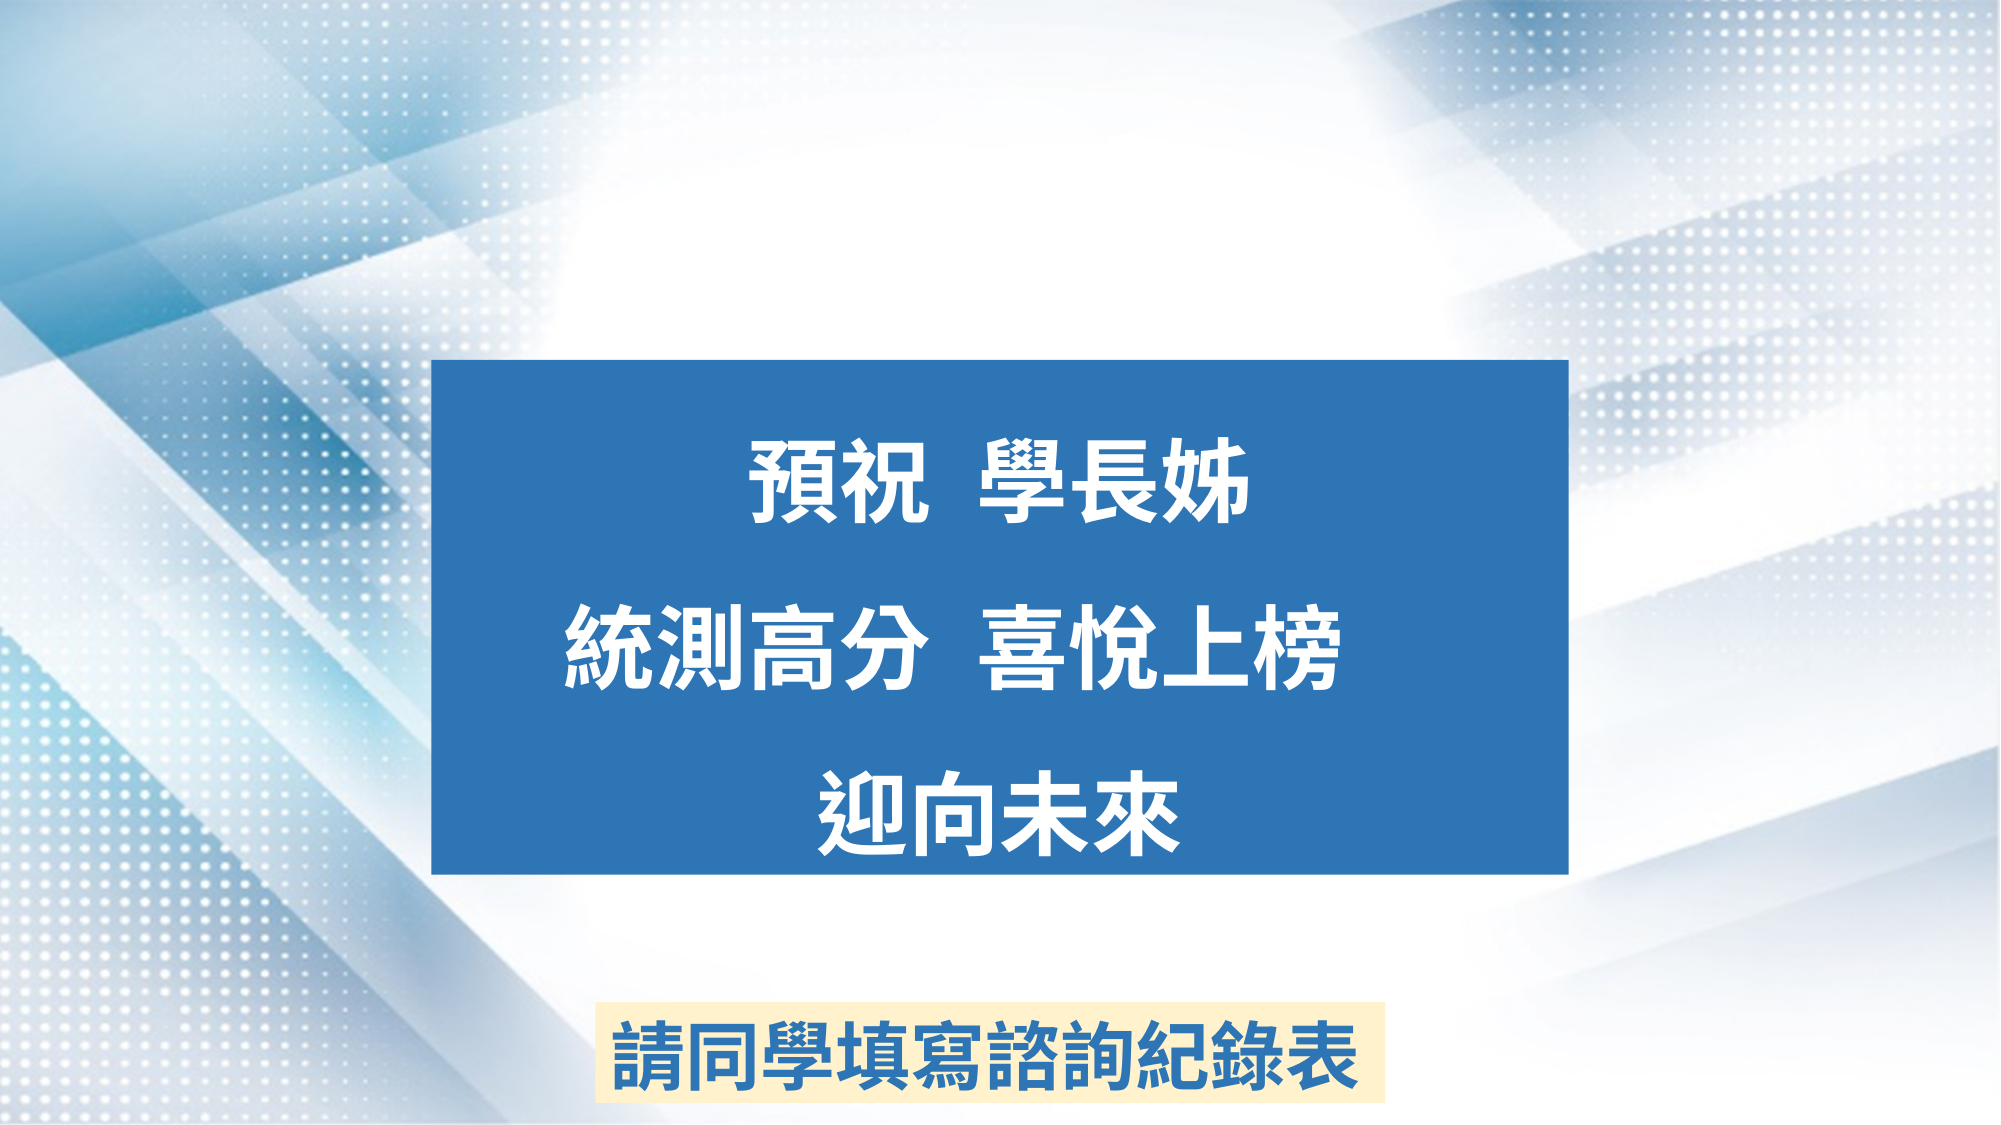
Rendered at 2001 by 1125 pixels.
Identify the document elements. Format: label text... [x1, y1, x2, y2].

picture [0, 0, 2000, 1125]
text_box 預祝 學長姊 統測高分 喜悅上榜 迎向未來 [431, 359, 1569, 875]
text_box 請同學填寫諮詢紀錄表 [595, 1002, 1386, 1103]
